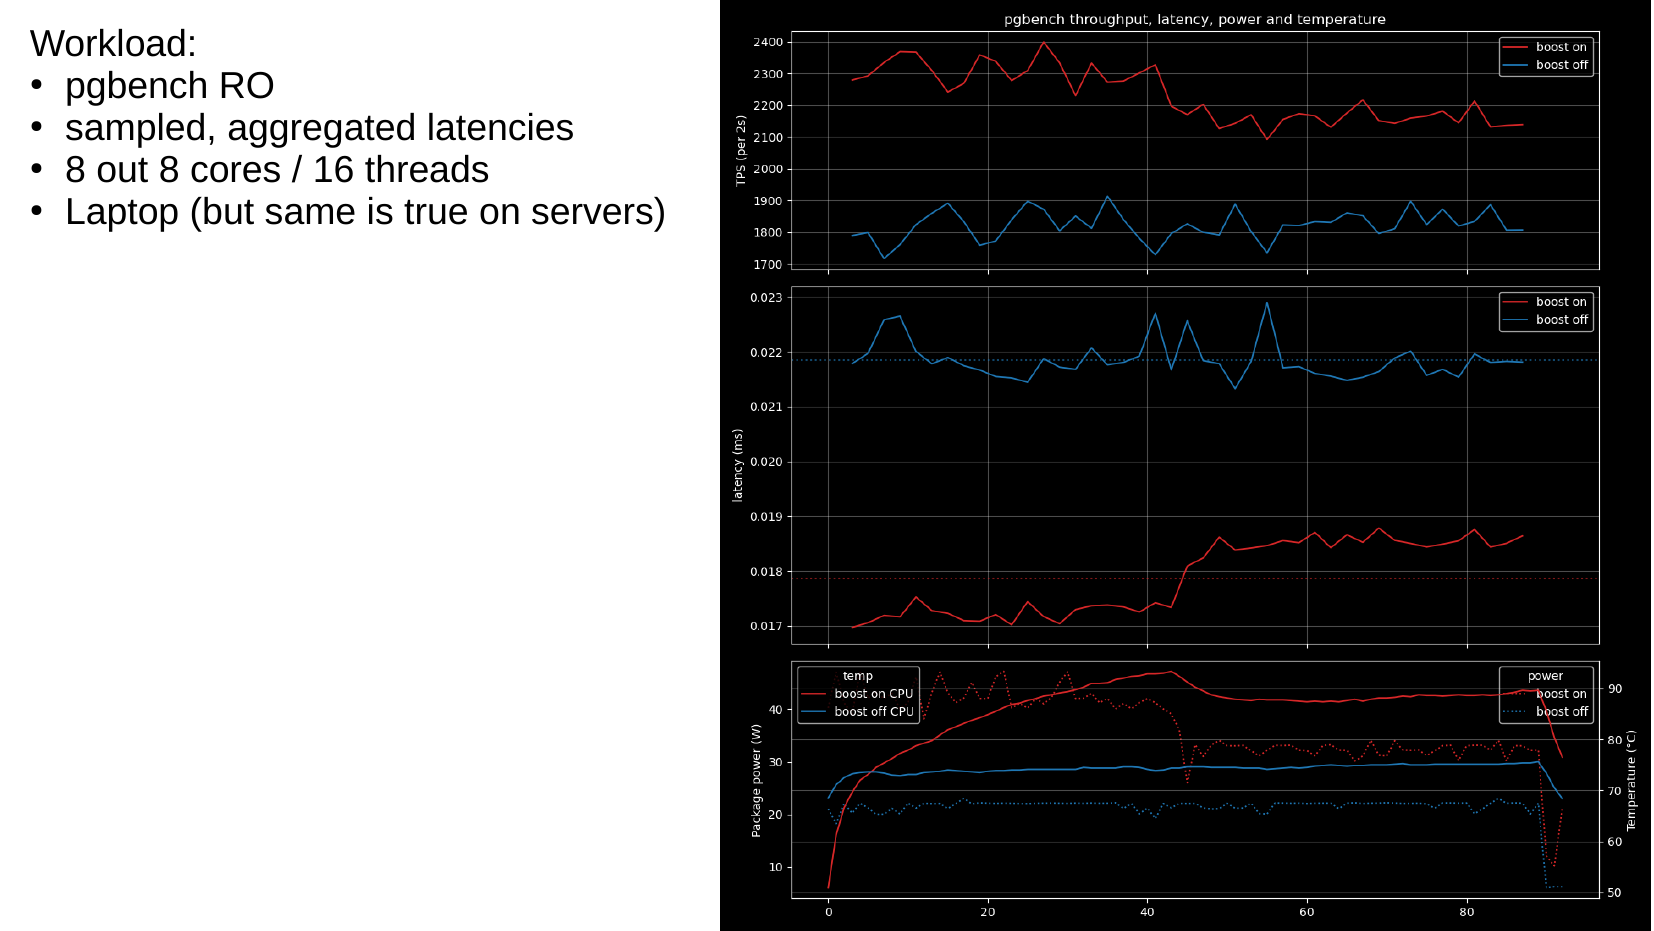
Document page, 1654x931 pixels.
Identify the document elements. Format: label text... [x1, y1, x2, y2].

text_box Workload: pgbench RO sampled, aggregated latencies 8 out 8 cores / 16 threads Laptop (but same is true on servers) [15, 15, 706, 931]
picture [720, 0, 1651, 931]
